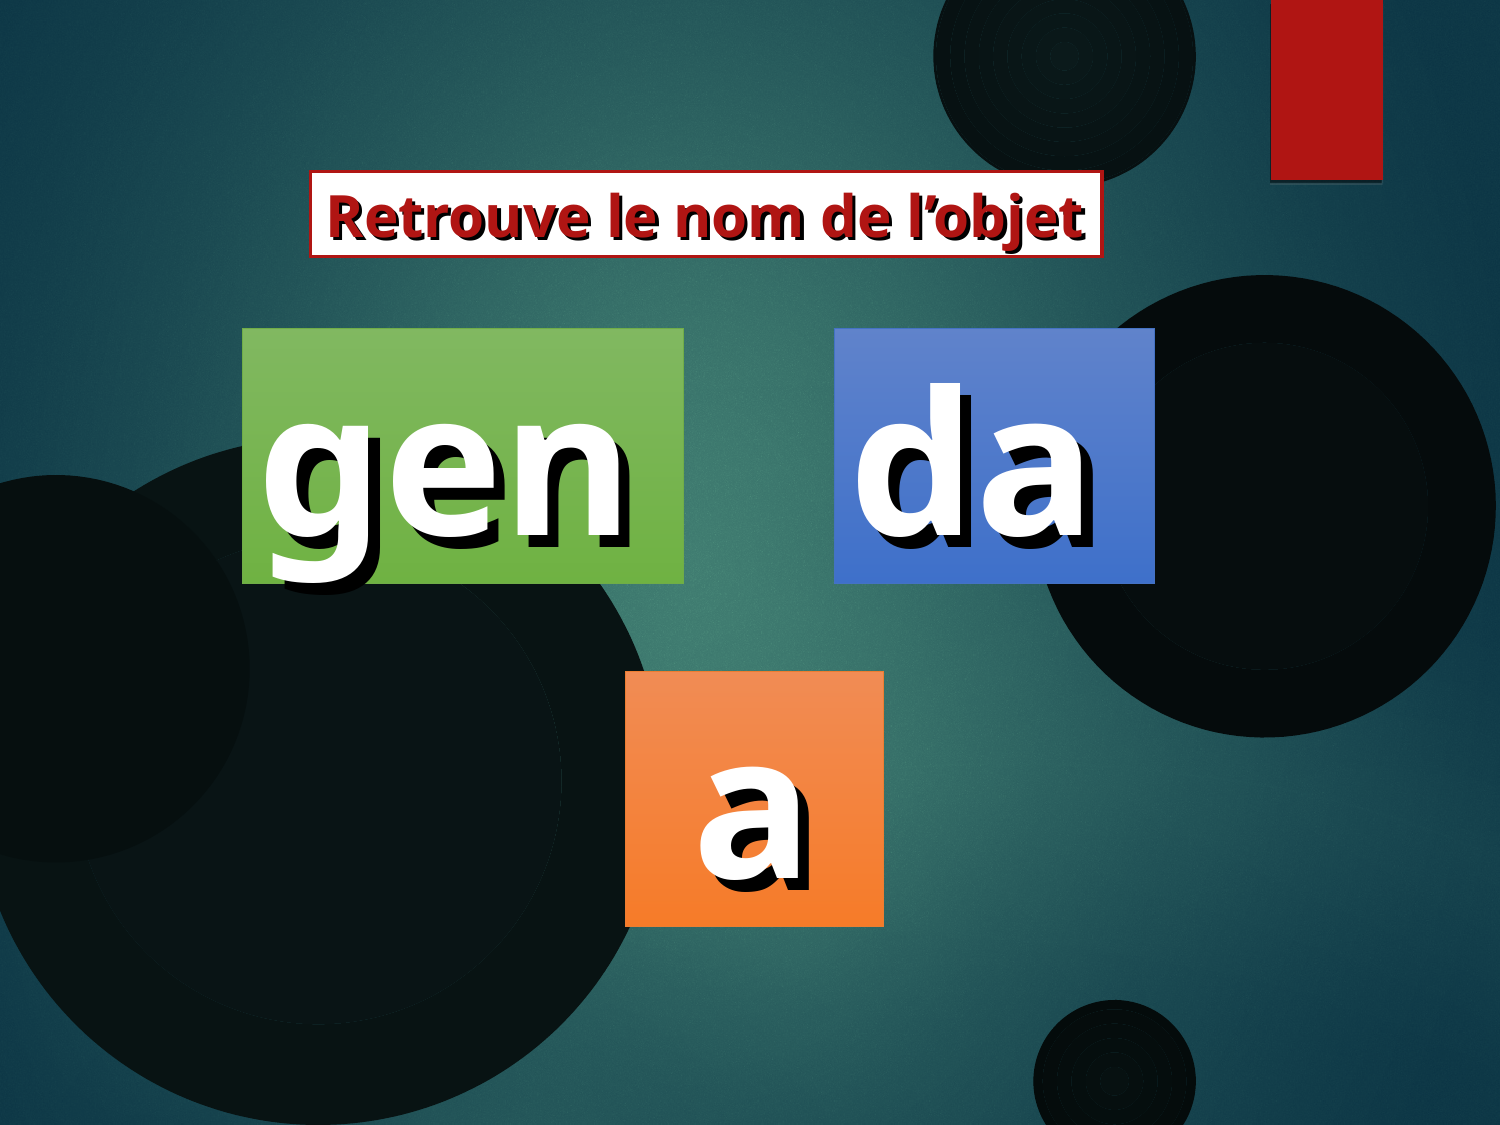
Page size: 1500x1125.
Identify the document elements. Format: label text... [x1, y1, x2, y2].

text_box Retrouve le nom de l’objet [311, 172, 1102, 257]
text_box da [834, 328, 1154, 583]
text_box gen [308, 460, 340, 514]
text_box gen [243, 328, 683, 583]
text_box a [625, 671, 883, 927]
